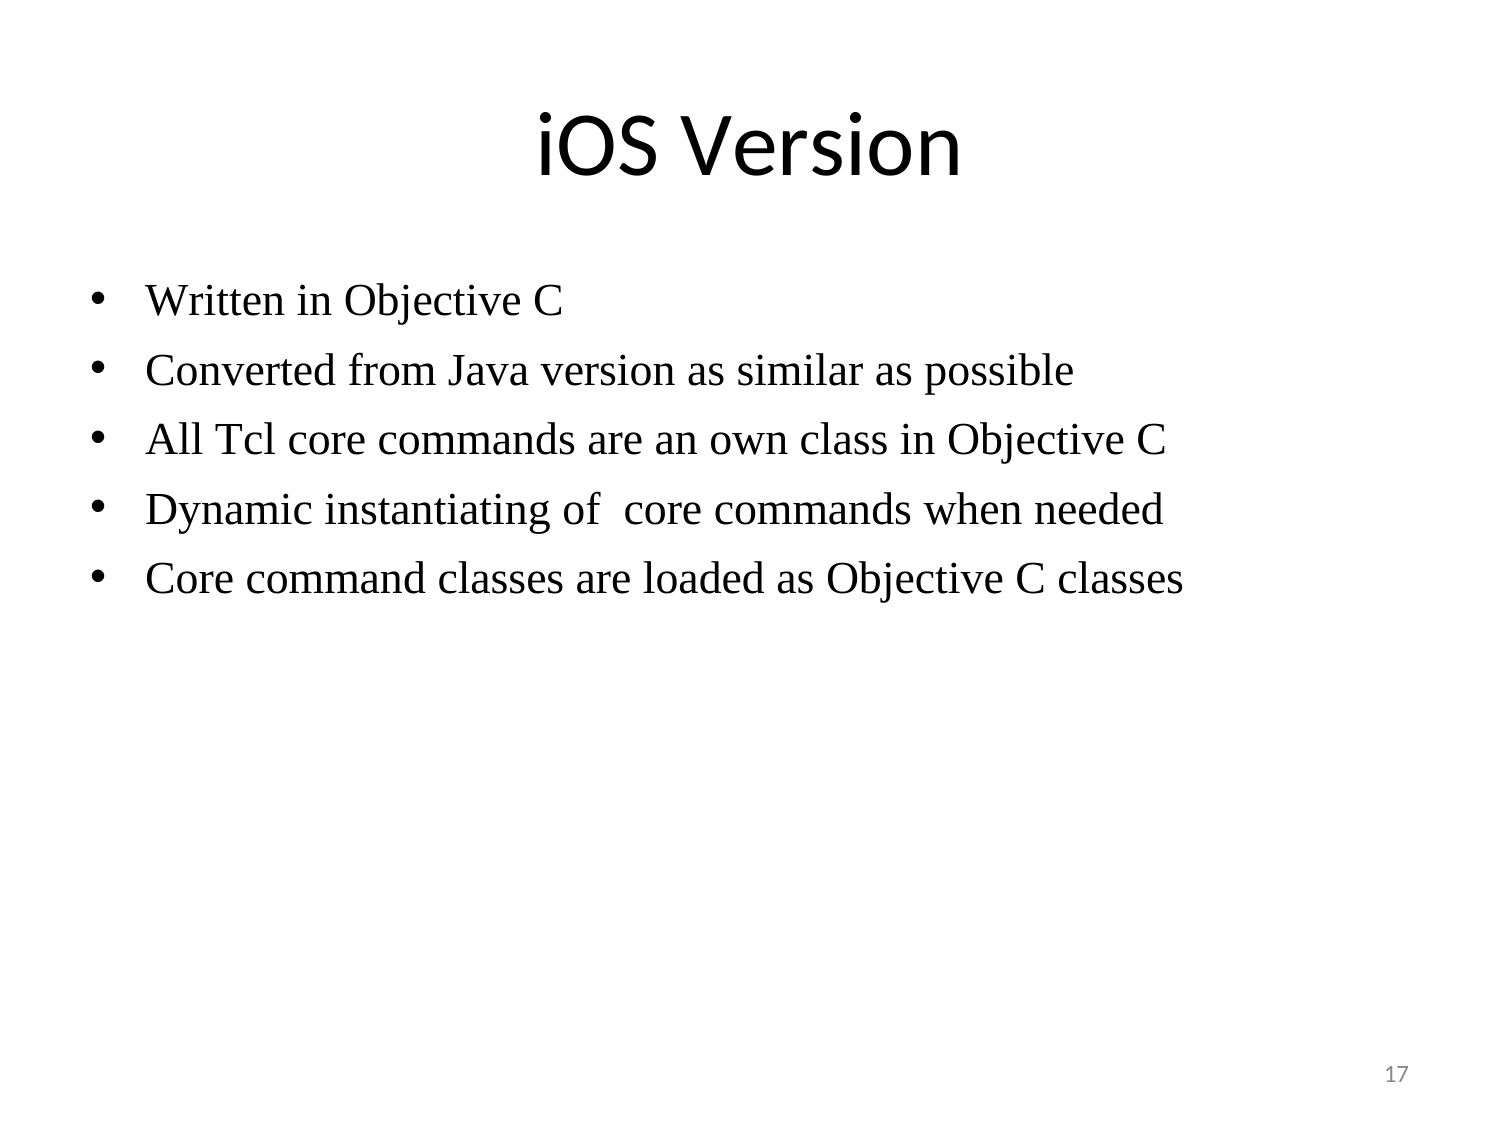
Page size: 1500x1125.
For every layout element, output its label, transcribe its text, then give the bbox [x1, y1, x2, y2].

text_box iOS Version [75, 45, 1426, 233]
text_box Written in Objective C Converted from Java version as similar as possible All Tcl core commands are an own class in Objective C Dynamic instantiating of core commands when needed Core command classes are loaded as Objective C classes [75, 262, 1426, 1005]
